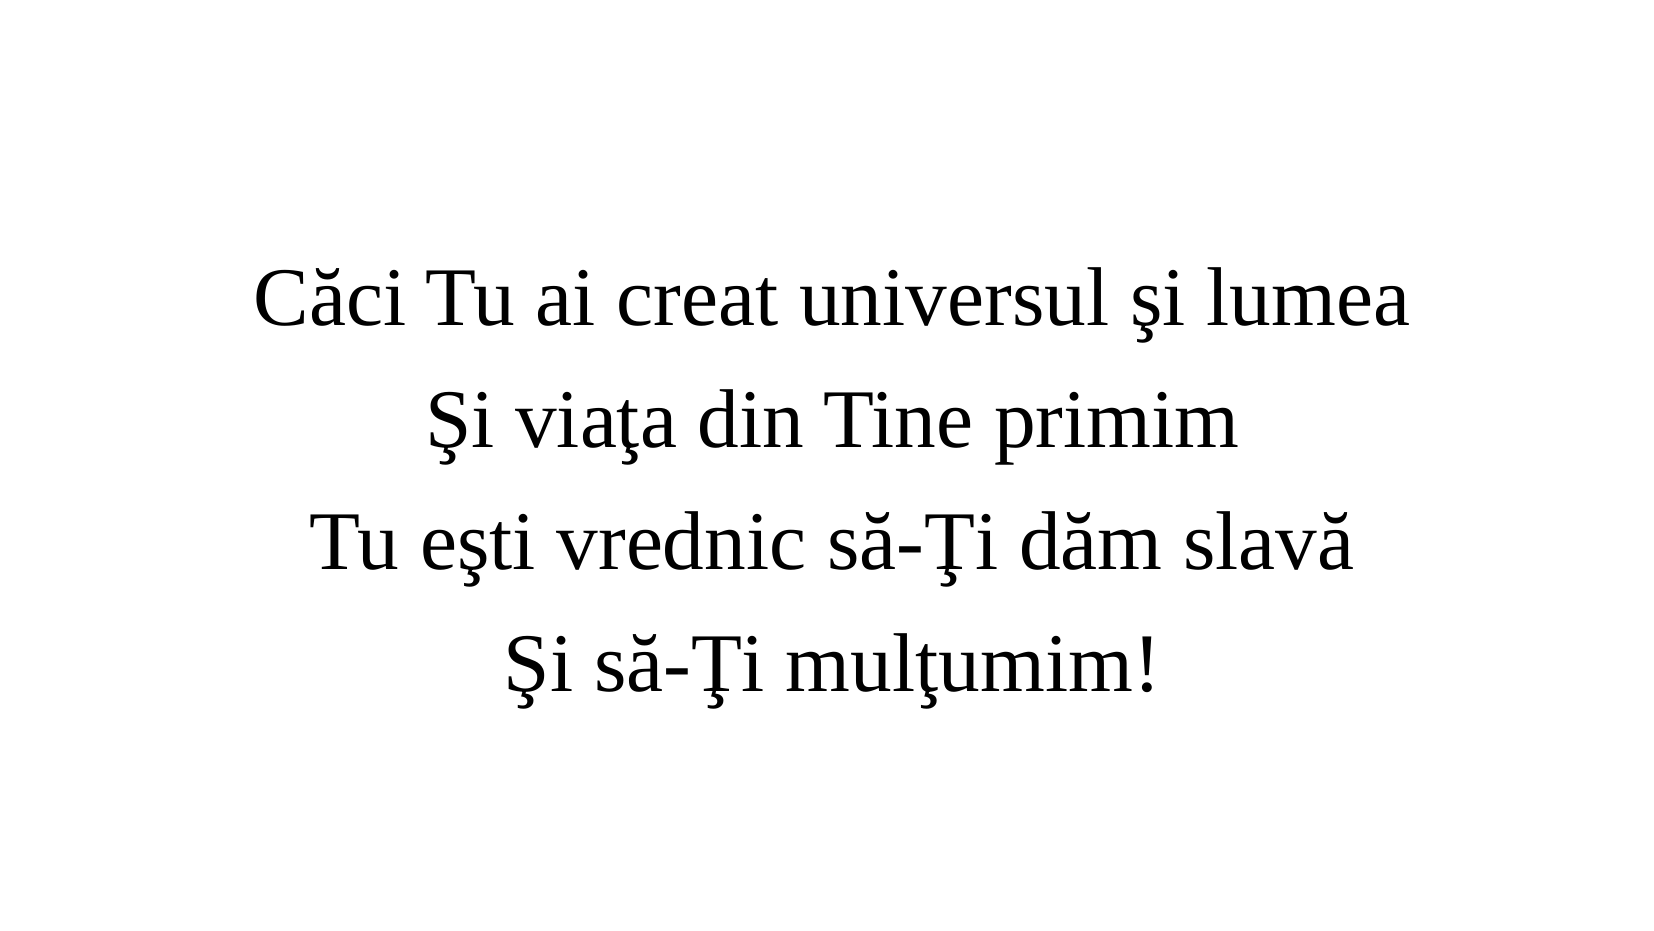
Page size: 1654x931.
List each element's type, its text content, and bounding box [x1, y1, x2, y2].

subtitle Căci Tu ai creat universul şi lumea Şi viaţa din Tine primim Tu eşti vrednic să-Ţi dăm slavă Şi să-Ţi mulţumim! [94, 238, 1571, 712]
